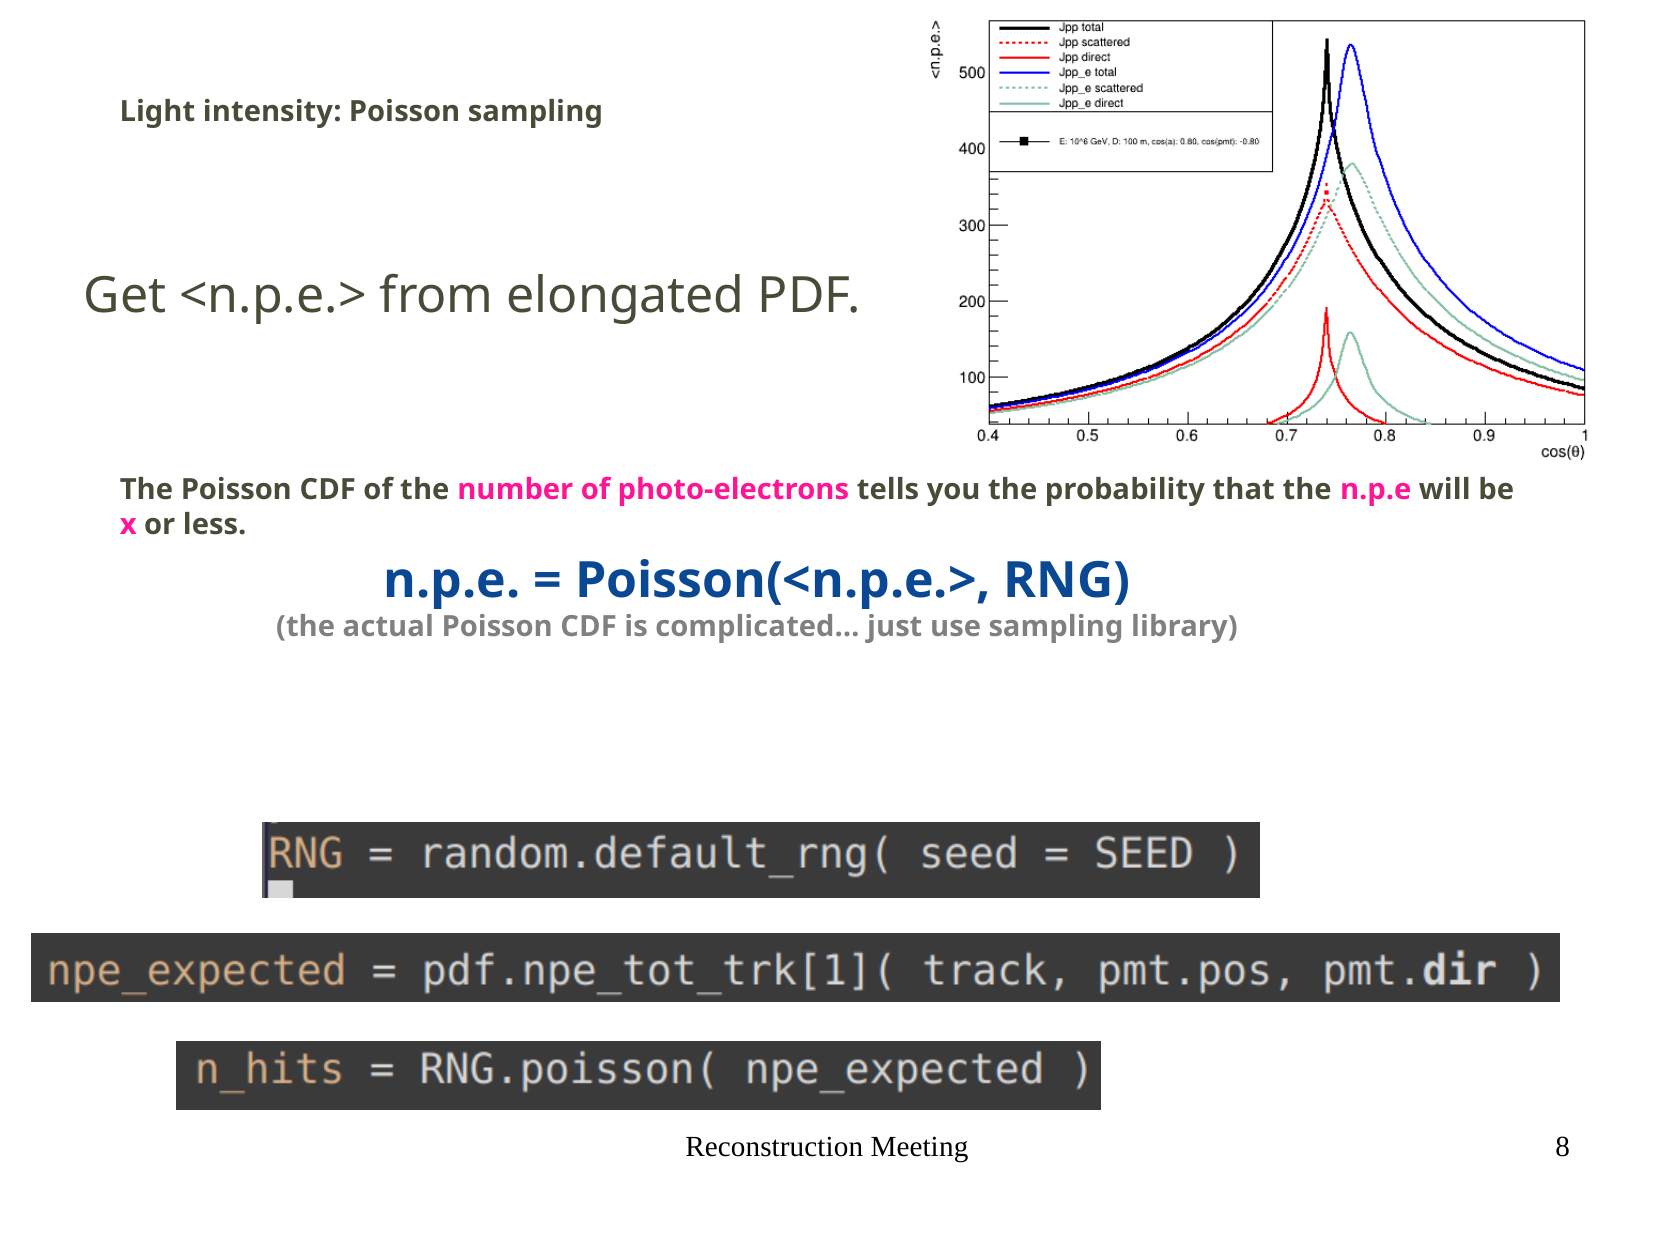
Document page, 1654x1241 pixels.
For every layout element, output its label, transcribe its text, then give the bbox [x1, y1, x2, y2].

text_box n.p.e. = Poisson(<n.p.e.>, RNG) (the actual Poisson CDF is complicated… just use sampling library) [75, 539, 1440, 650]
picture [31, 933, 1560, 1003]
text_box The Poisson CDF of the number of photo-electrons tells you the probability that the n.p.e will be x or less. [104, 463, 1545, 618]
picture [915, 0, 1653, 475]
picture [176, 1041, 1101, 1110]
text_box Light intensity: Poisson sampling [104, 85, 794, 135]
text_box Get <n.p.e.> from elongated PDF. [0, 254, 915, 330]
picture [262, 822, 1260, 898]
